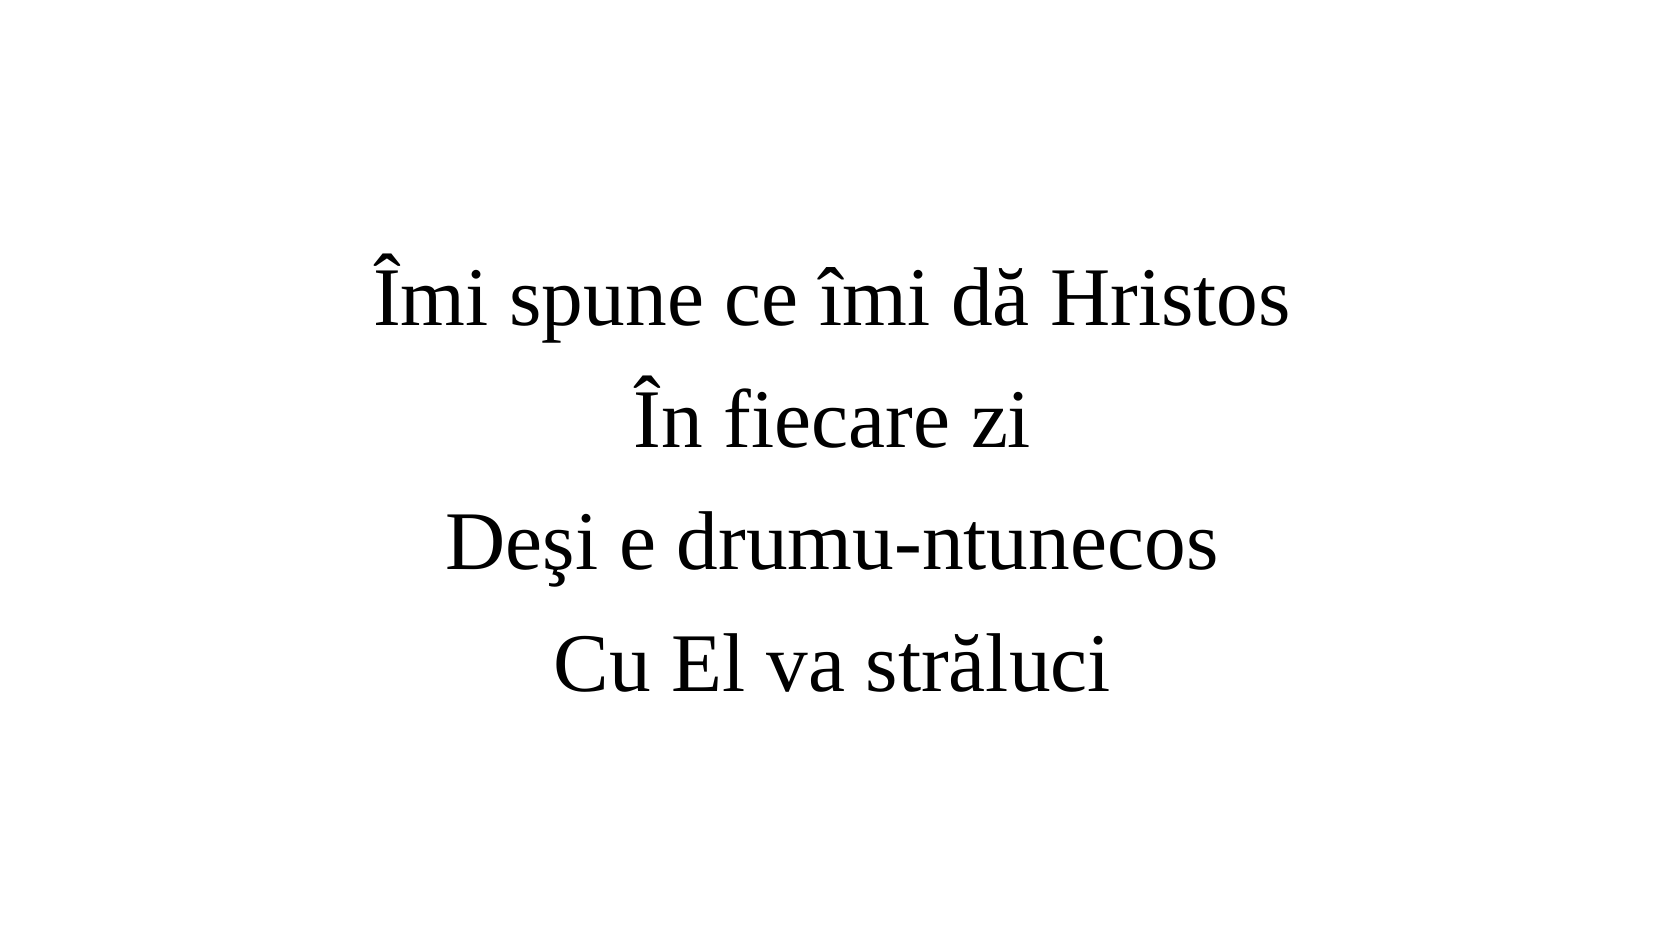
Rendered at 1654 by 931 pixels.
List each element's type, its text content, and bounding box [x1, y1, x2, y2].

subtitle Îmi spune ce îmi dă Hristos În fiecare zi Deşi e drumu-ntunecos Cu El va străluci [94, 238, 1571, 712]
